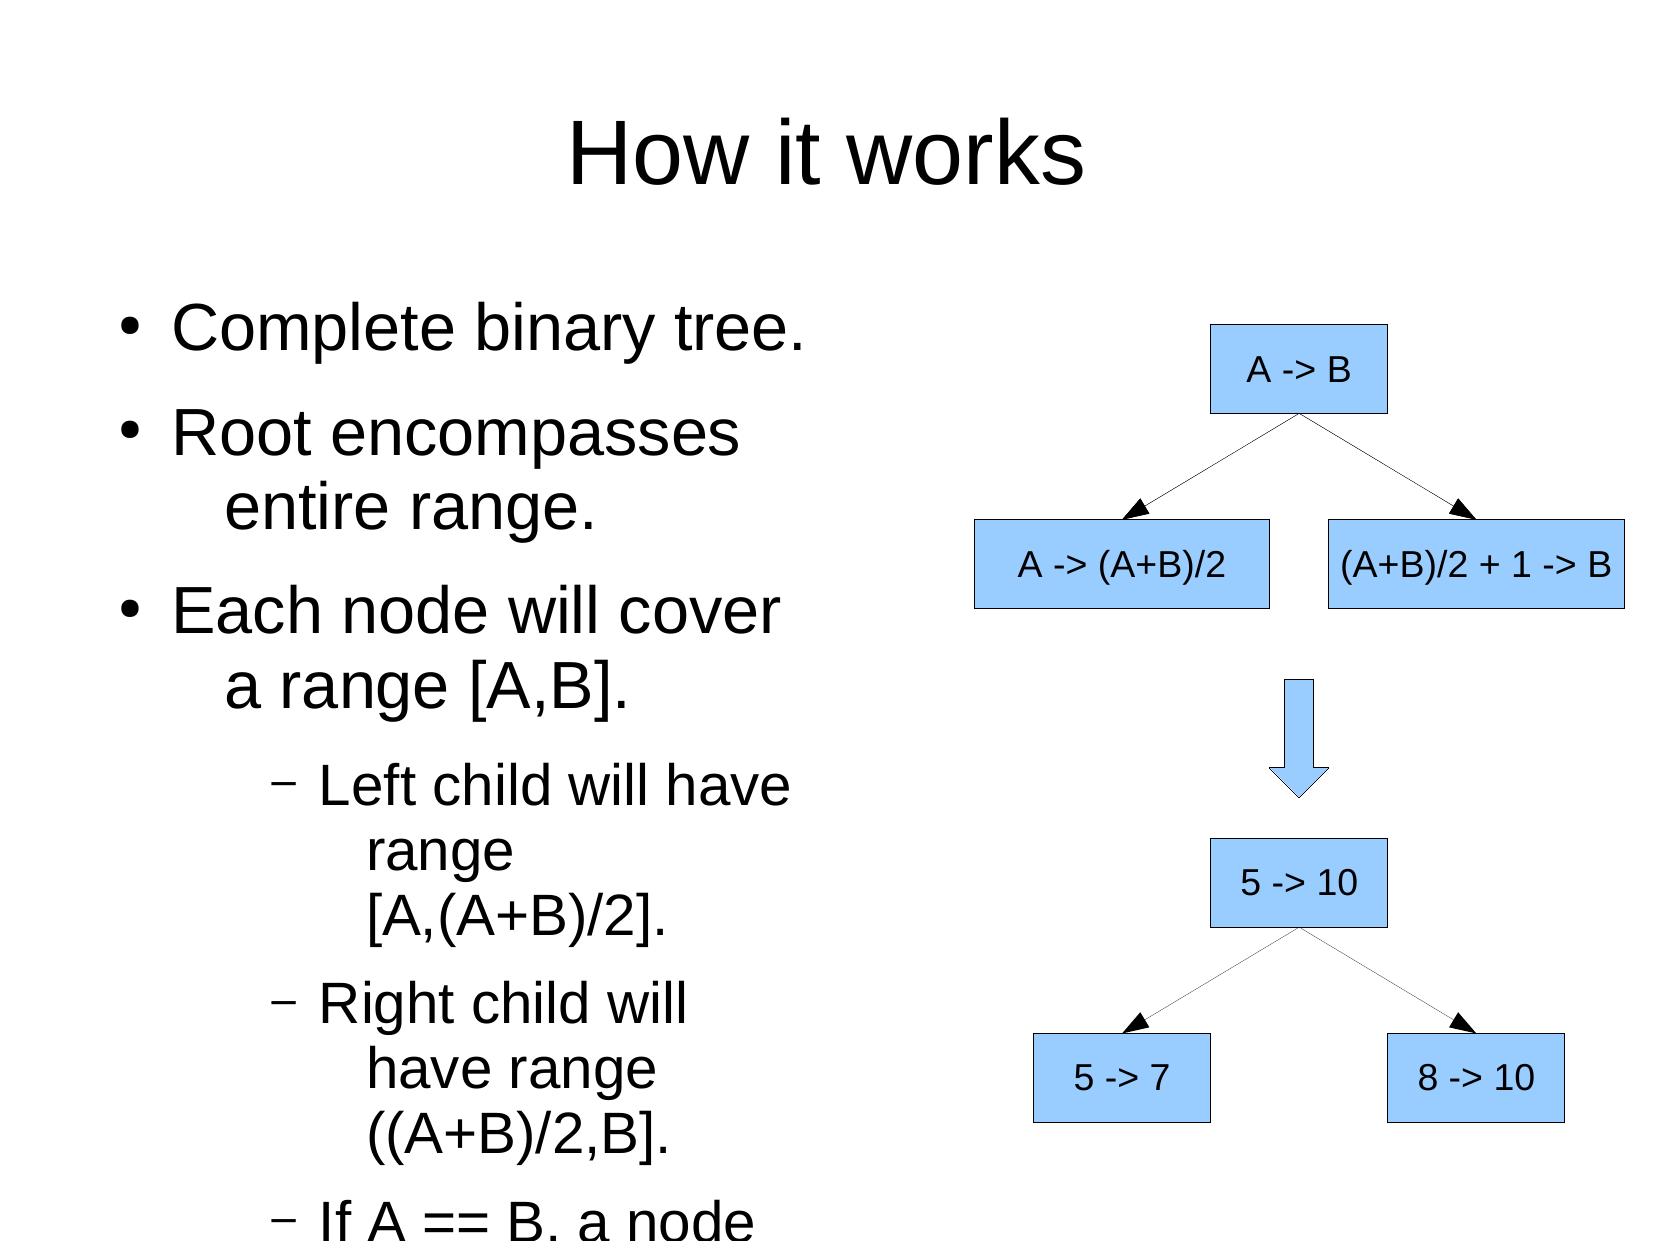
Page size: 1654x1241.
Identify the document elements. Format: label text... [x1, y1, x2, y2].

text_box A -> B [1210, 324, 1388, 414]
text_box 5 -> 10 [1210, 838, 1388, 928]
text_box [1269, 679, 1329, 798]
list Complete binary tree. Root encompasses entire range. Each node will cover a range [A,B]. Left child will have range [A,(A+B)/2]. Right child will have range ((A+B)/2,B]. If A == B, a node has no children. [82, 290, 809, 1191]
text_box 8 -> 10 [1387, 1033, 1565, 1123]
title How it works [82, 49, 1571, 257]
text_box (A+B)/2 + 1 -> B [1328, 519, 1625, 609]
text_box A -> (A+B)/2 [974, 519, 1270, 609]
text_box 5 -> 7 [1033, 1033, 1211, 1123]
